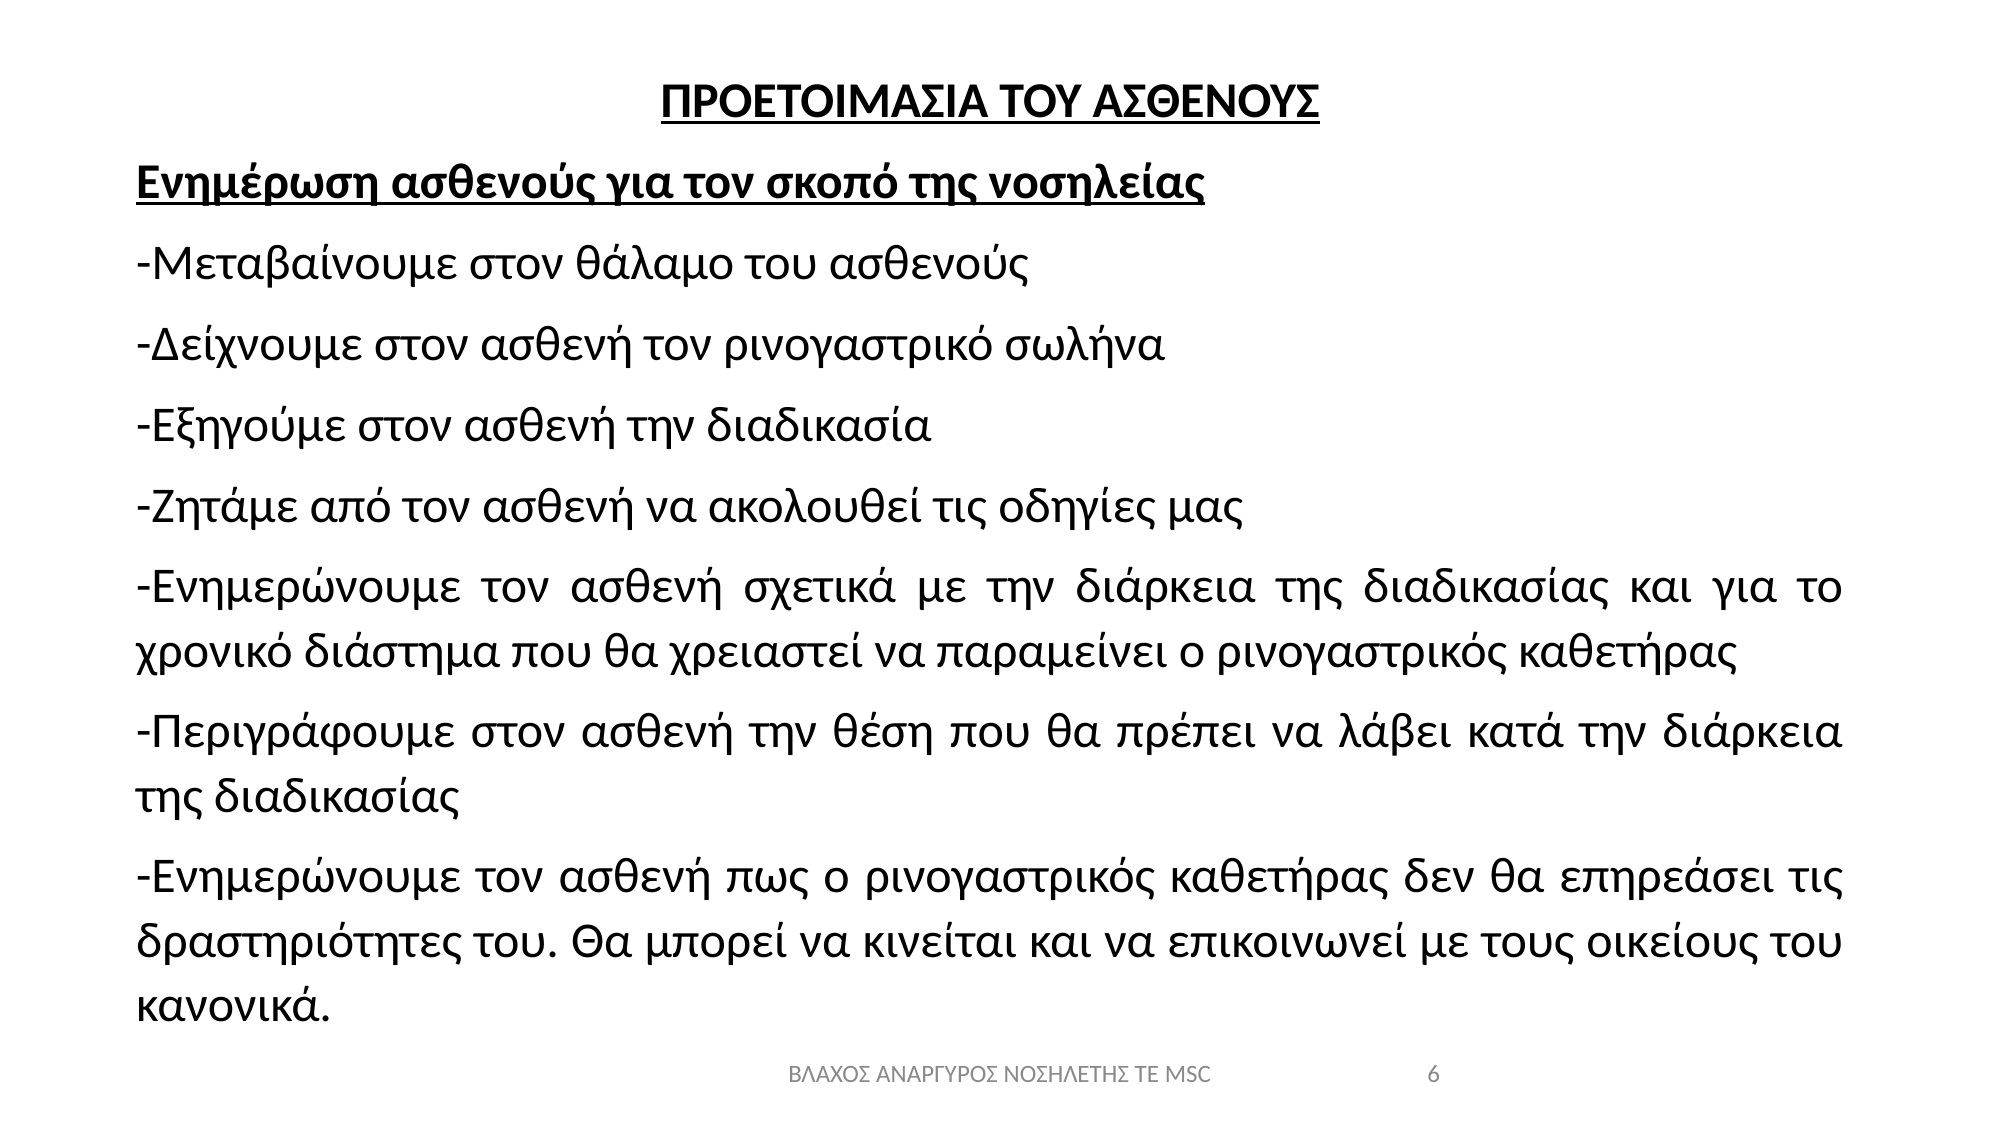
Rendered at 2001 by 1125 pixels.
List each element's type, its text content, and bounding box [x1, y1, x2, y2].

text_box ΒΛΑΧΟΣ ΑΝΑΡΓΥΡΟΣ ΝΟΣΗΛΕΤΗΣ ΤΕ MSC [662, 1046, 1338, 1103]
text_box [1412, 1046, 1863, 1103]
text_box ΠΡΟΕΤΟΙΜΑΣΙΑ ΤΟΥ ΑΣΘΕΝΟΥΣ Ενημέρωση ασθενούς για τον σκοπό της νοσηλείας -Μεταβαίνουμε στον θάλαμο του ασθενούς -Δείχνουμε στον ασθενή τον ρινογαστρικό σωλήνα -Εξηγούμε στον ασθενή την διαδικασία -Ζητάμε από τον ασθενή να ακολουθεί τις οδηγίες μας -Ενημερώνουμε τον ασθενή σχετικά με την διάρκεια της διαδικασίας και για το χρονικό διάστημα που θα χρειαστεί να παραμείνει ο ρινογαστρικός καθετήρας -Περιγράφουμε στον ασθενή την θέση που θα πρέπει να λάβει κατά την διάρκεια της διαδικασίας -Ενημερώνουμε τον ασθενή πως ο ρινογαστρικός καθετήρας δεν θα επηρεάσει τις δραστηριότητες του. Θα μπορεί να κινείται και να επικοινωνεί με τους οικείους του κανονικά. [121, 56, 1863, 1046]
